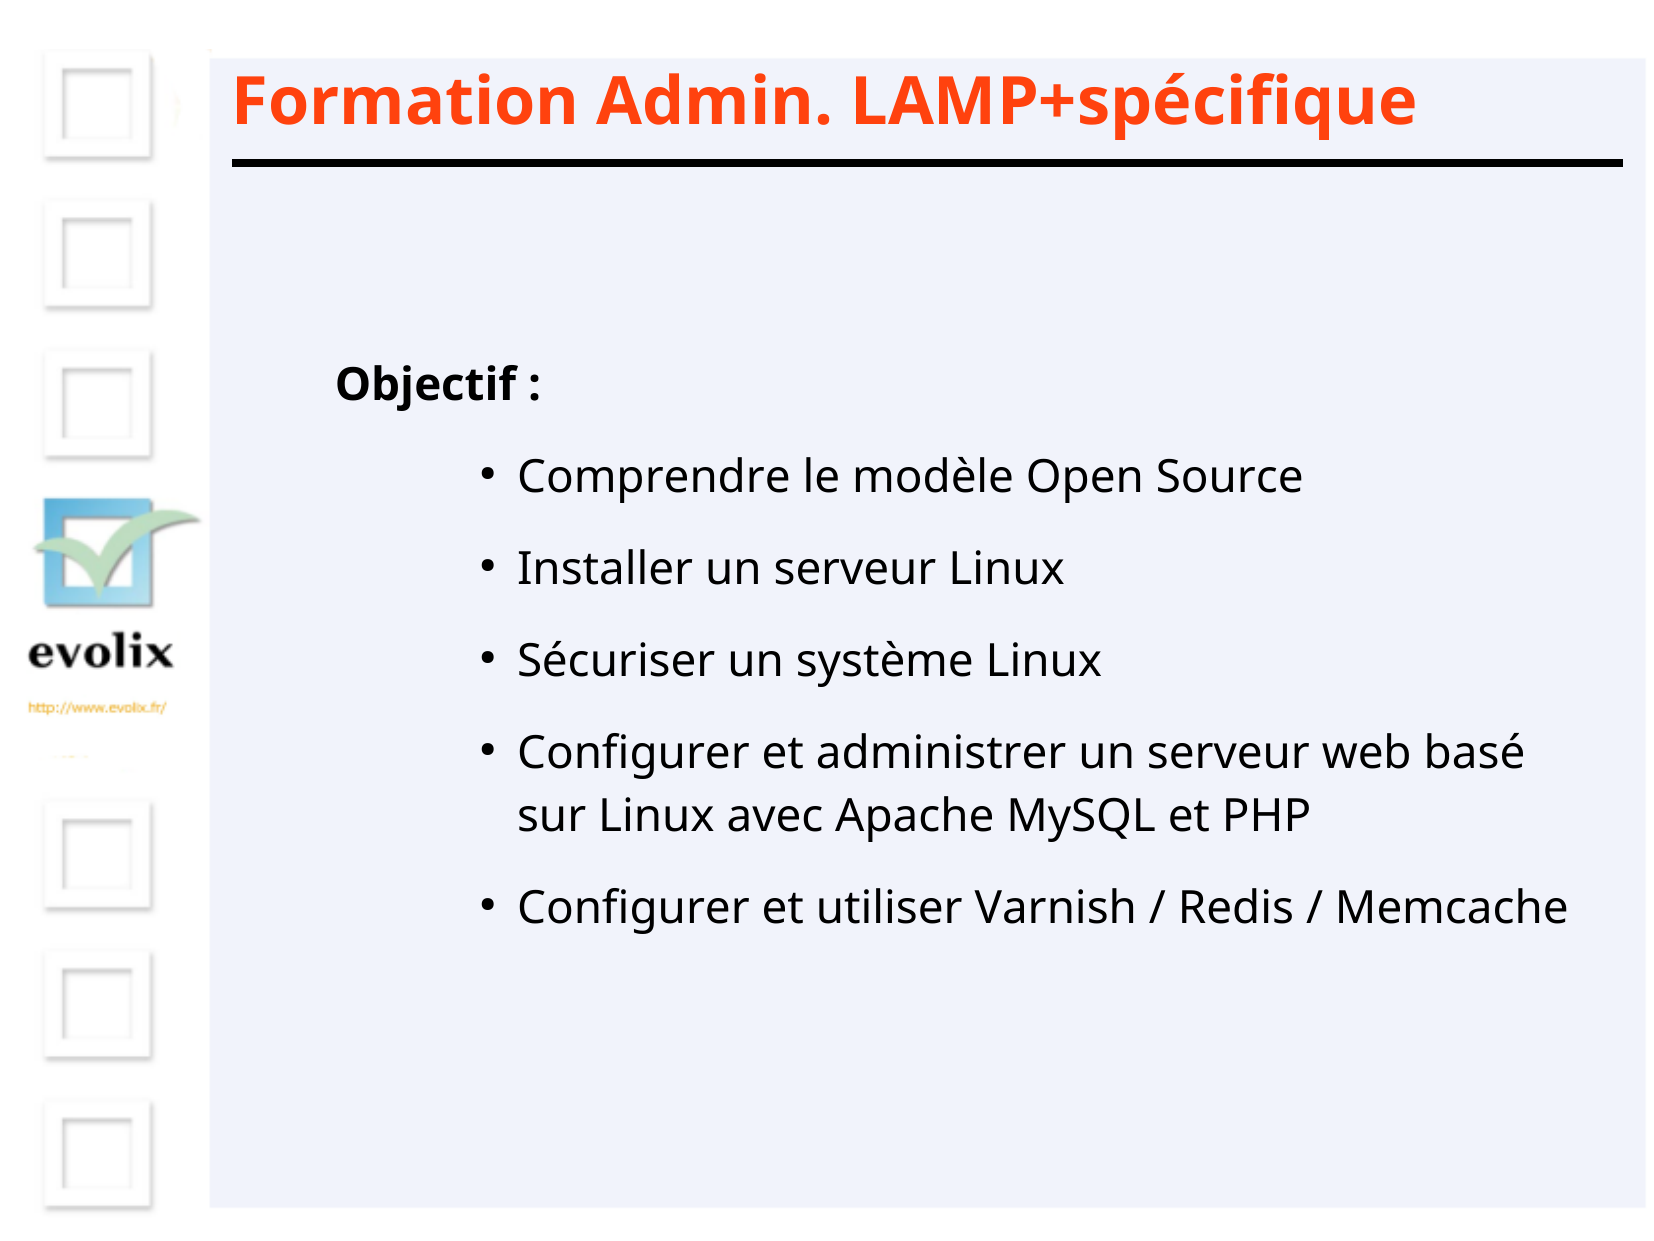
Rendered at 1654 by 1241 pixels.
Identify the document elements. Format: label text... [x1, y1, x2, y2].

picture [0, 49, 1654, 1218]
list Objectif : Comprendre le modèle Open Source Installer un serveur Linux Sécuriser un système Linux Configurer et administrer un serveur web basé sur Linux avec Apache MySQL et PHP Configurer et utiliser Varnish / Redis / Memcache [317, 351, 1576, 1241]
title Formation Admin. LAMP+spécifique [231, 36, 1654, 160]
